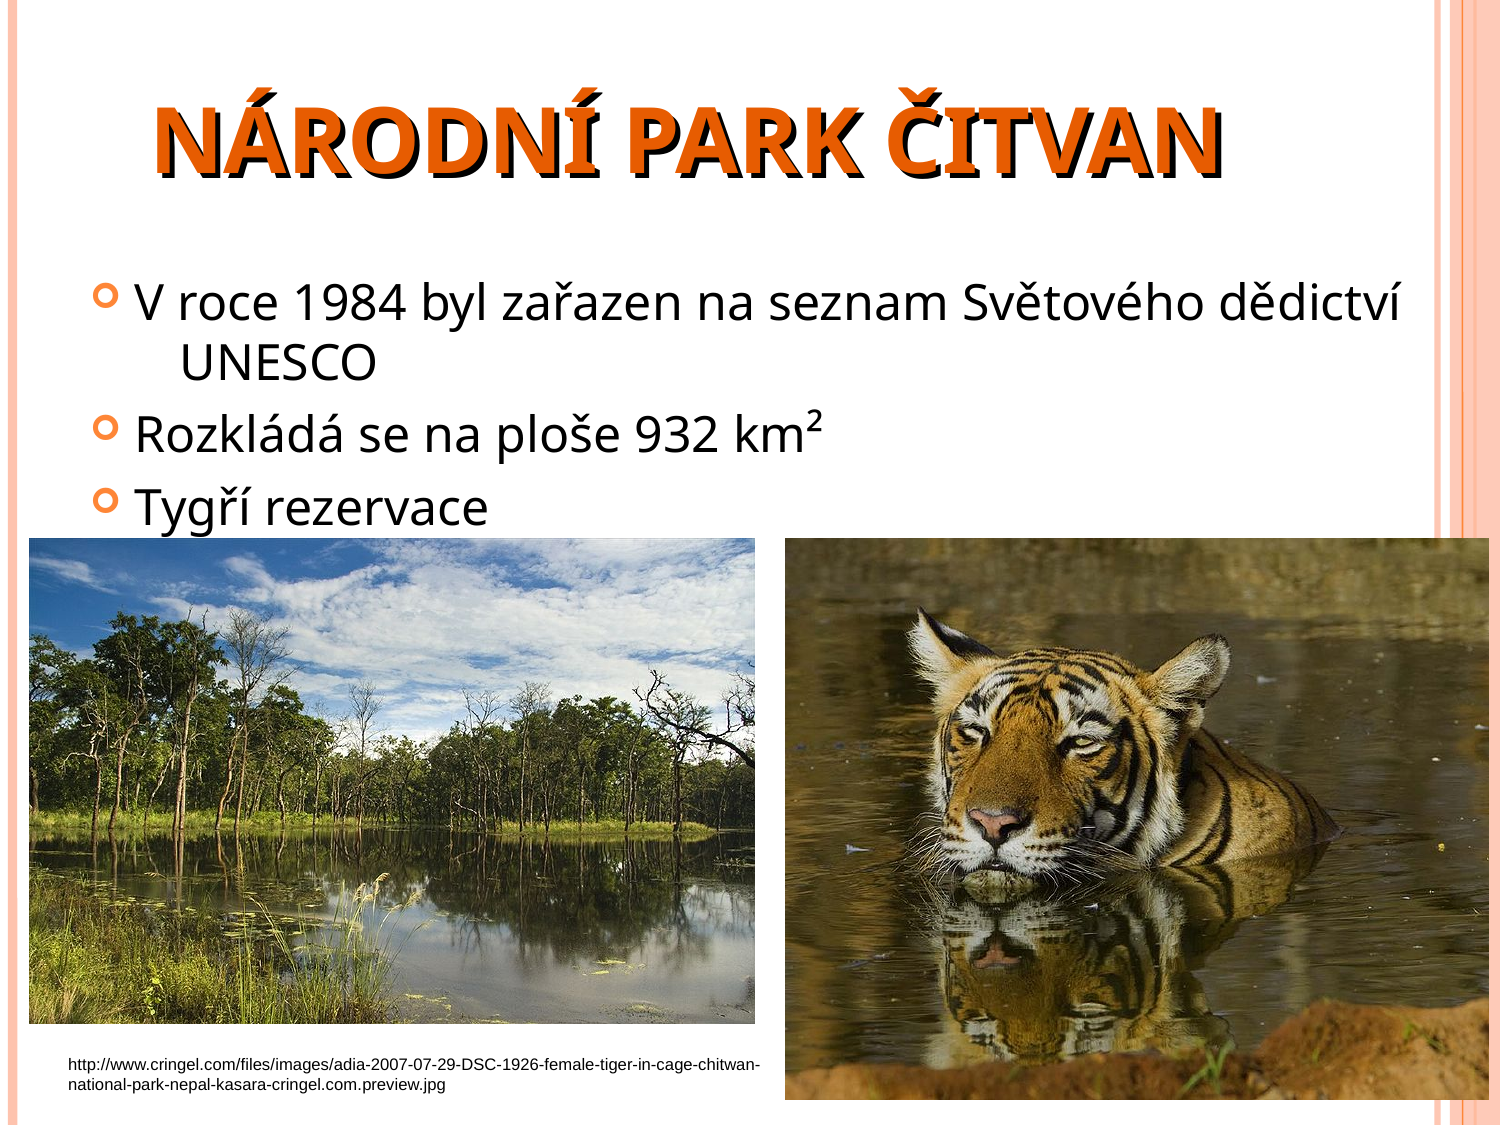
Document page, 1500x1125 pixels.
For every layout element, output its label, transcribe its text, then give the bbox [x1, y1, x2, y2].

title NÁRODNÍ PARK ČITVAN [75, 45, 1300, 200]
list V roce 1984 byl zařazen na seznam Světového dědictví UNESCO Rozkládá se na ploše 932 km² Tygří rezervace [75, 262, 1442, 563]
picture [29, 538, 755, 1024]
text_box http://www.cringel.com/files/images/adia-2007-07-29-DSC-1926-female-tiger-in-cage-chitwan-national-park-nepal-kasara-cringel.com.preview.jpg [53, 1046, 803, 1101]
picture [785, 538, 1489, 1100]
